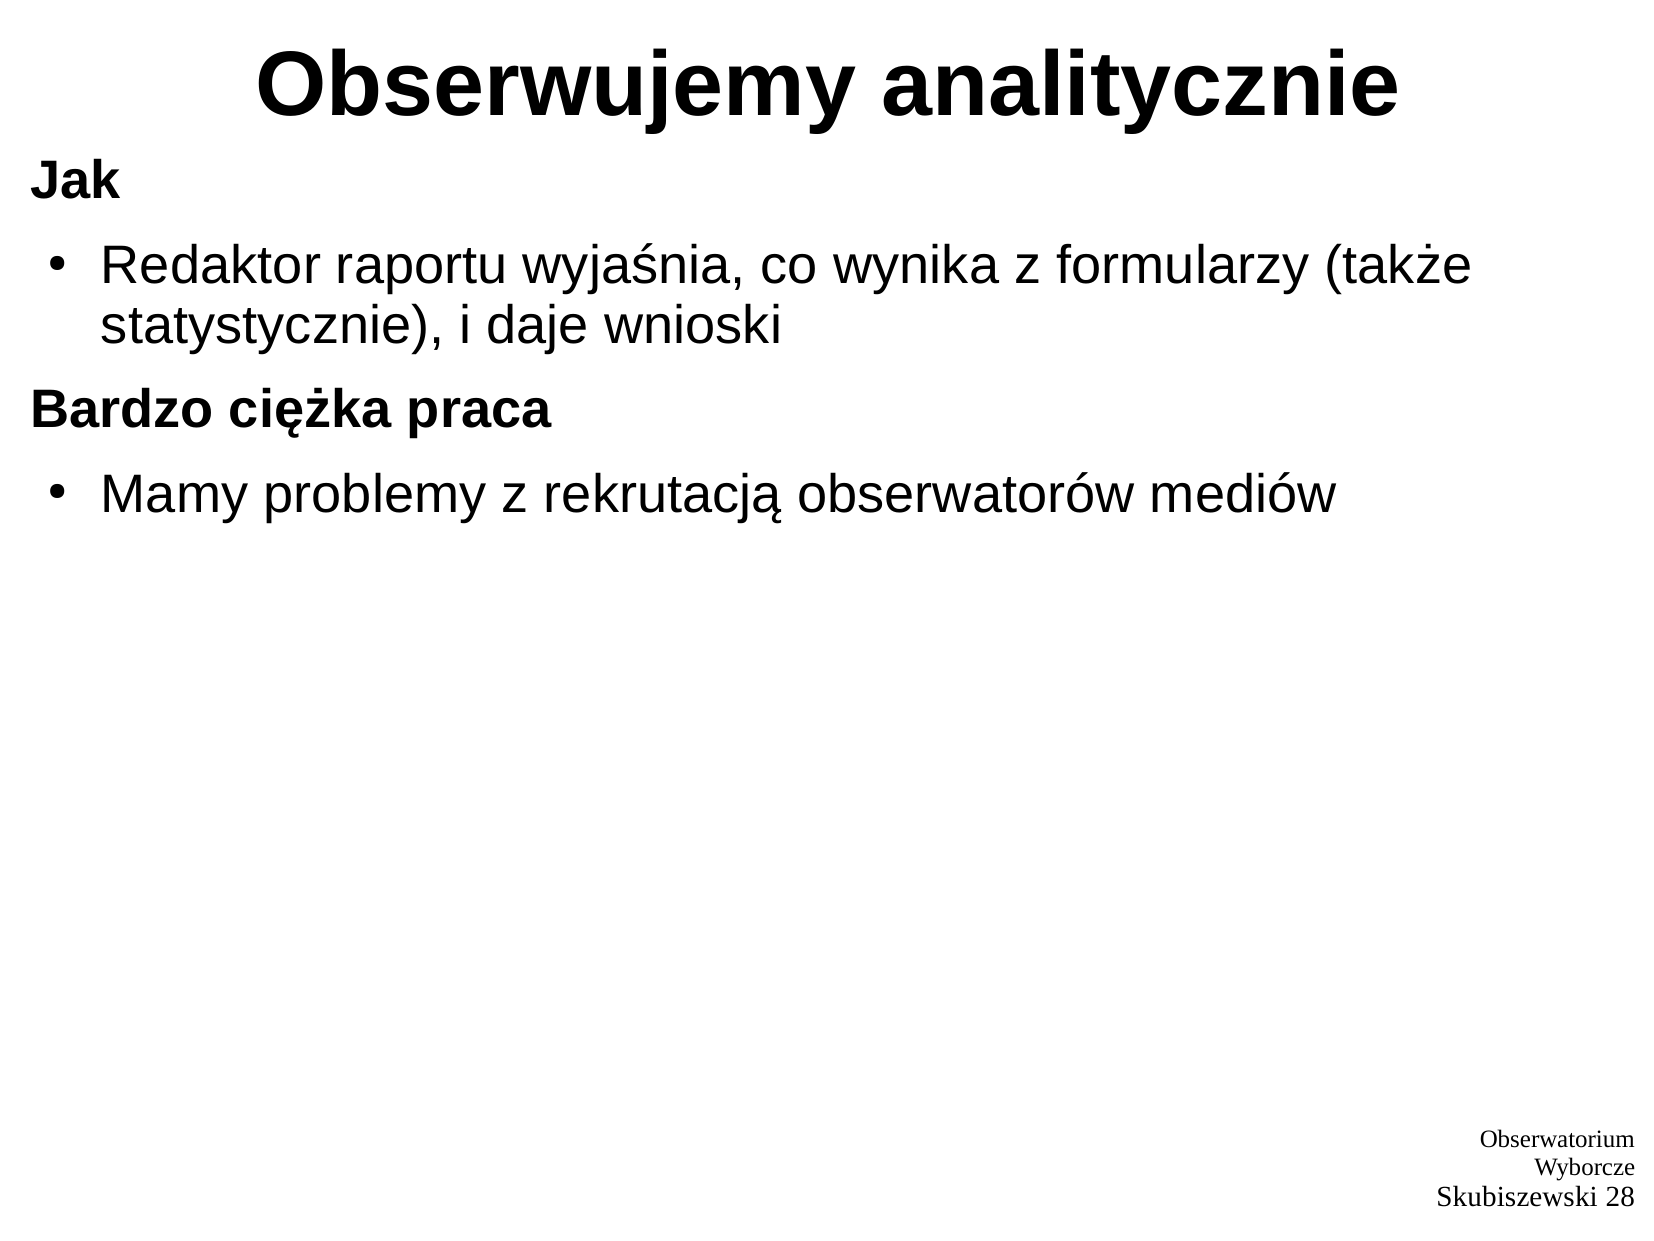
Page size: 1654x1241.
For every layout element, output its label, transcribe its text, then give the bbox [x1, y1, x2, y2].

title Obserwujemy analitycznie [84, 32, 1573, 150]
list Jak Redaktor raportu wyjaśnia, co wynika z formularzy (także statystycznie), i daje wnioski Bardzo ciężka praca Mamy problemy z rekrutacją obserwatorów mediów [30, 150, 1621, 1186]
